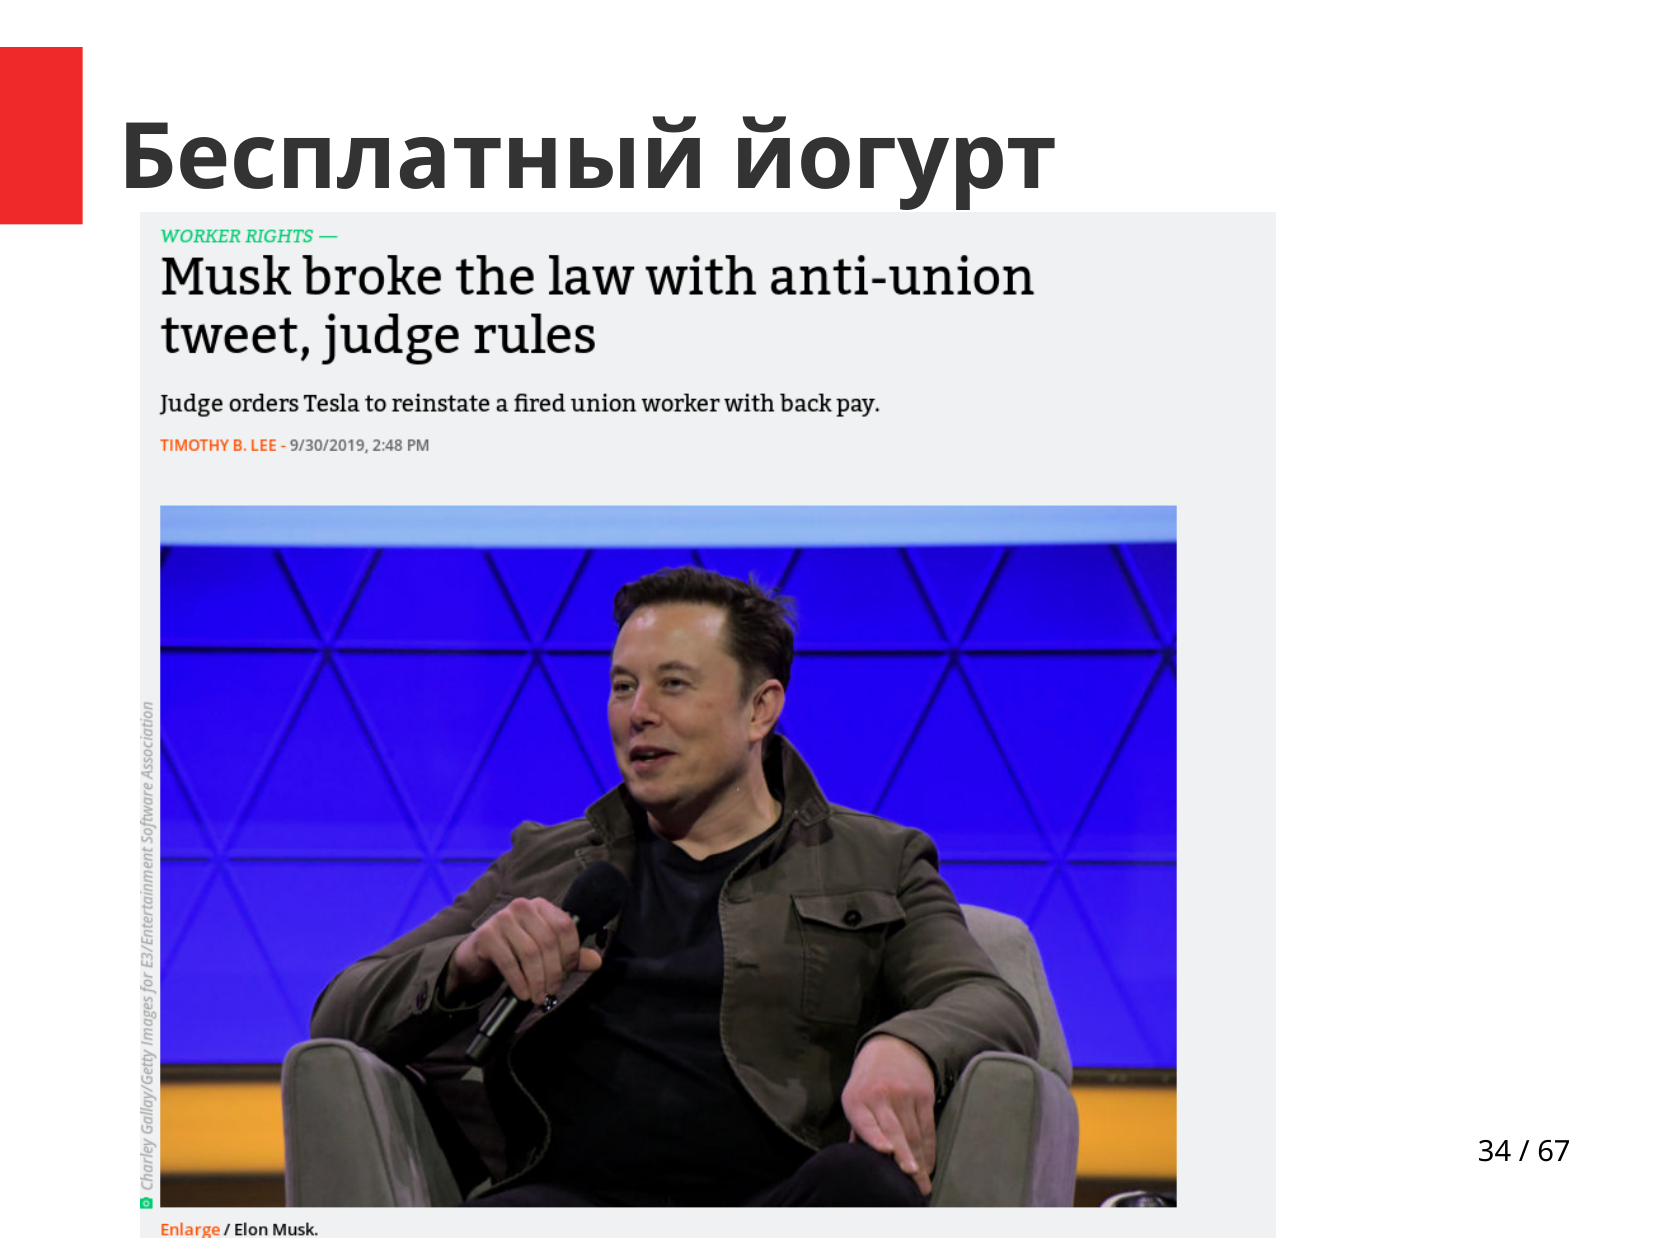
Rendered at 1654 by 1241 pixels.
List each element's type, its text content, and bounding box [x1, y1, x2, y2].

title Бесплатный йогурт [118, 49, 1571, 257]
picture [140, 212, 1288, 1238]
